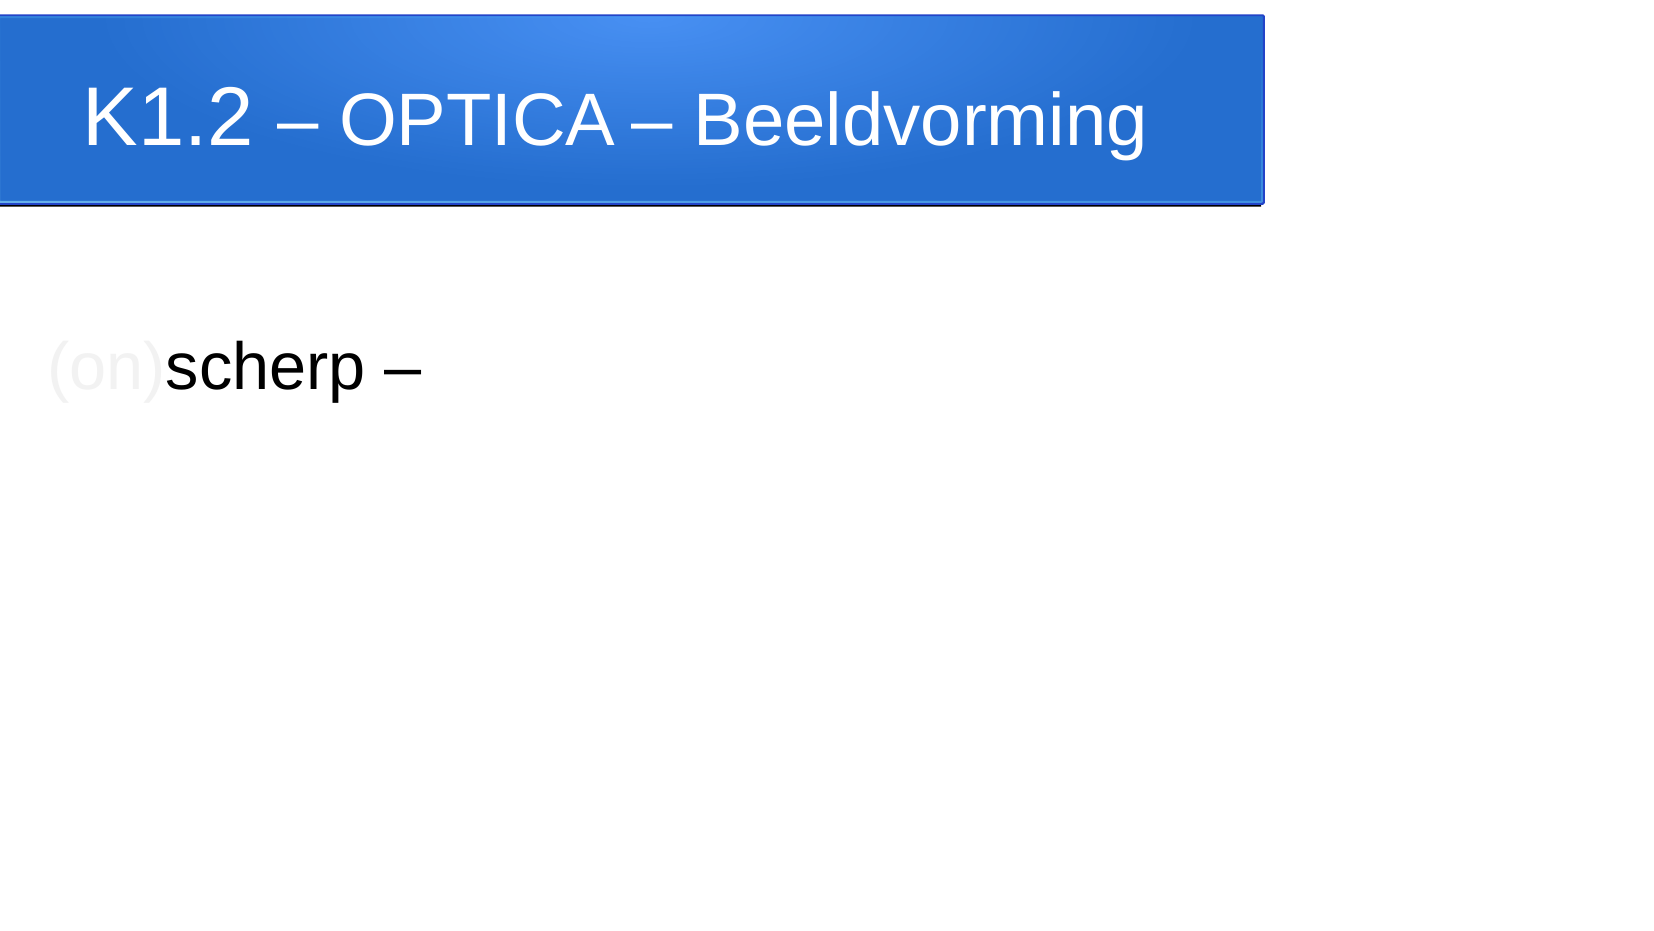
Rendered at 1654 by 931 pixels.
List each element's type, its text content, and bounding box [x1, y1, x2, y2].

title K1.2 – OPTICA – Beeldvorming [82, 35, 1235, 189]
subtitle pagina 10 – keuzedeel K1 (on)scherp – [47, 236, 1607, 922]
